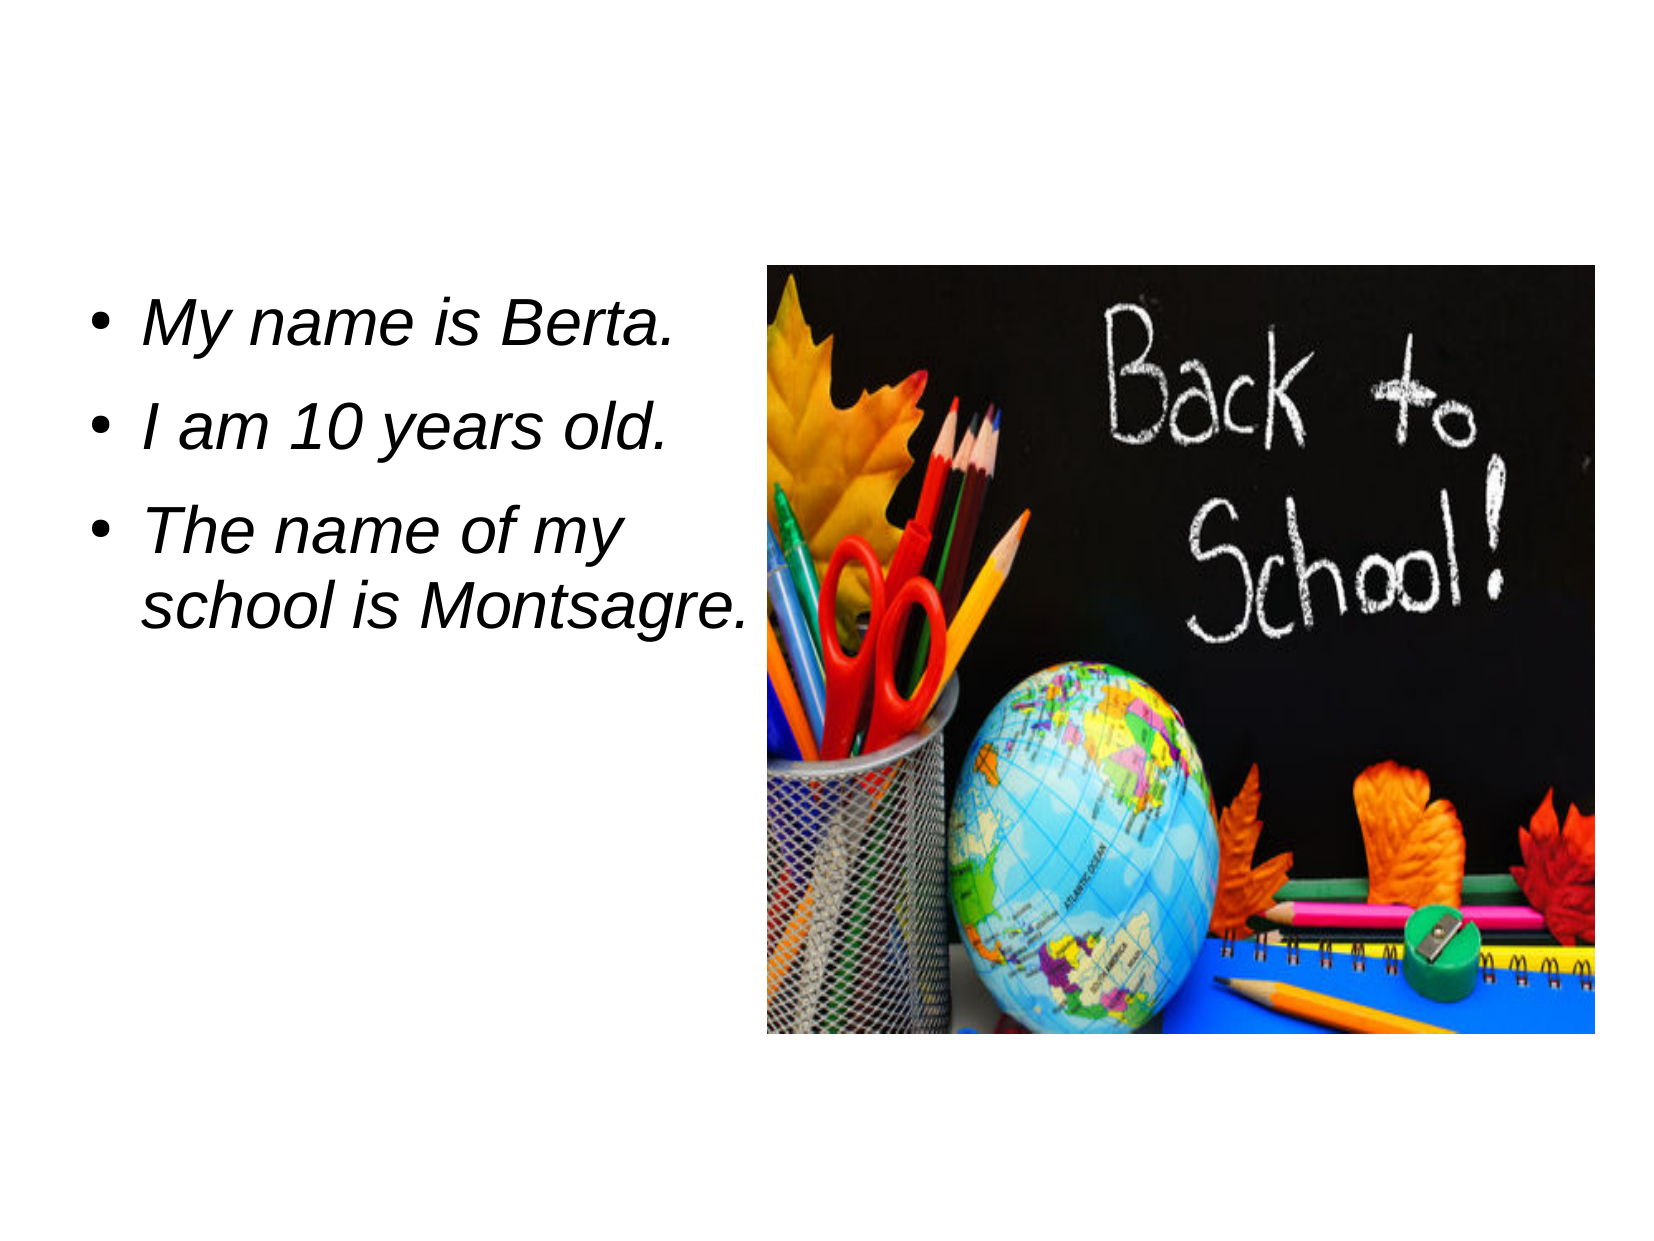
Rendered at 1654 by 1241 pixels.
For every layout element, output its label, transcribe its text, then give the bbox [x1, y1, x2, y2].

picture [767, 265, 1595, 1034]
list My name is Berta. I am 10 years old. The name of my school is Montsagre. [71, 284, 767, 1004]
